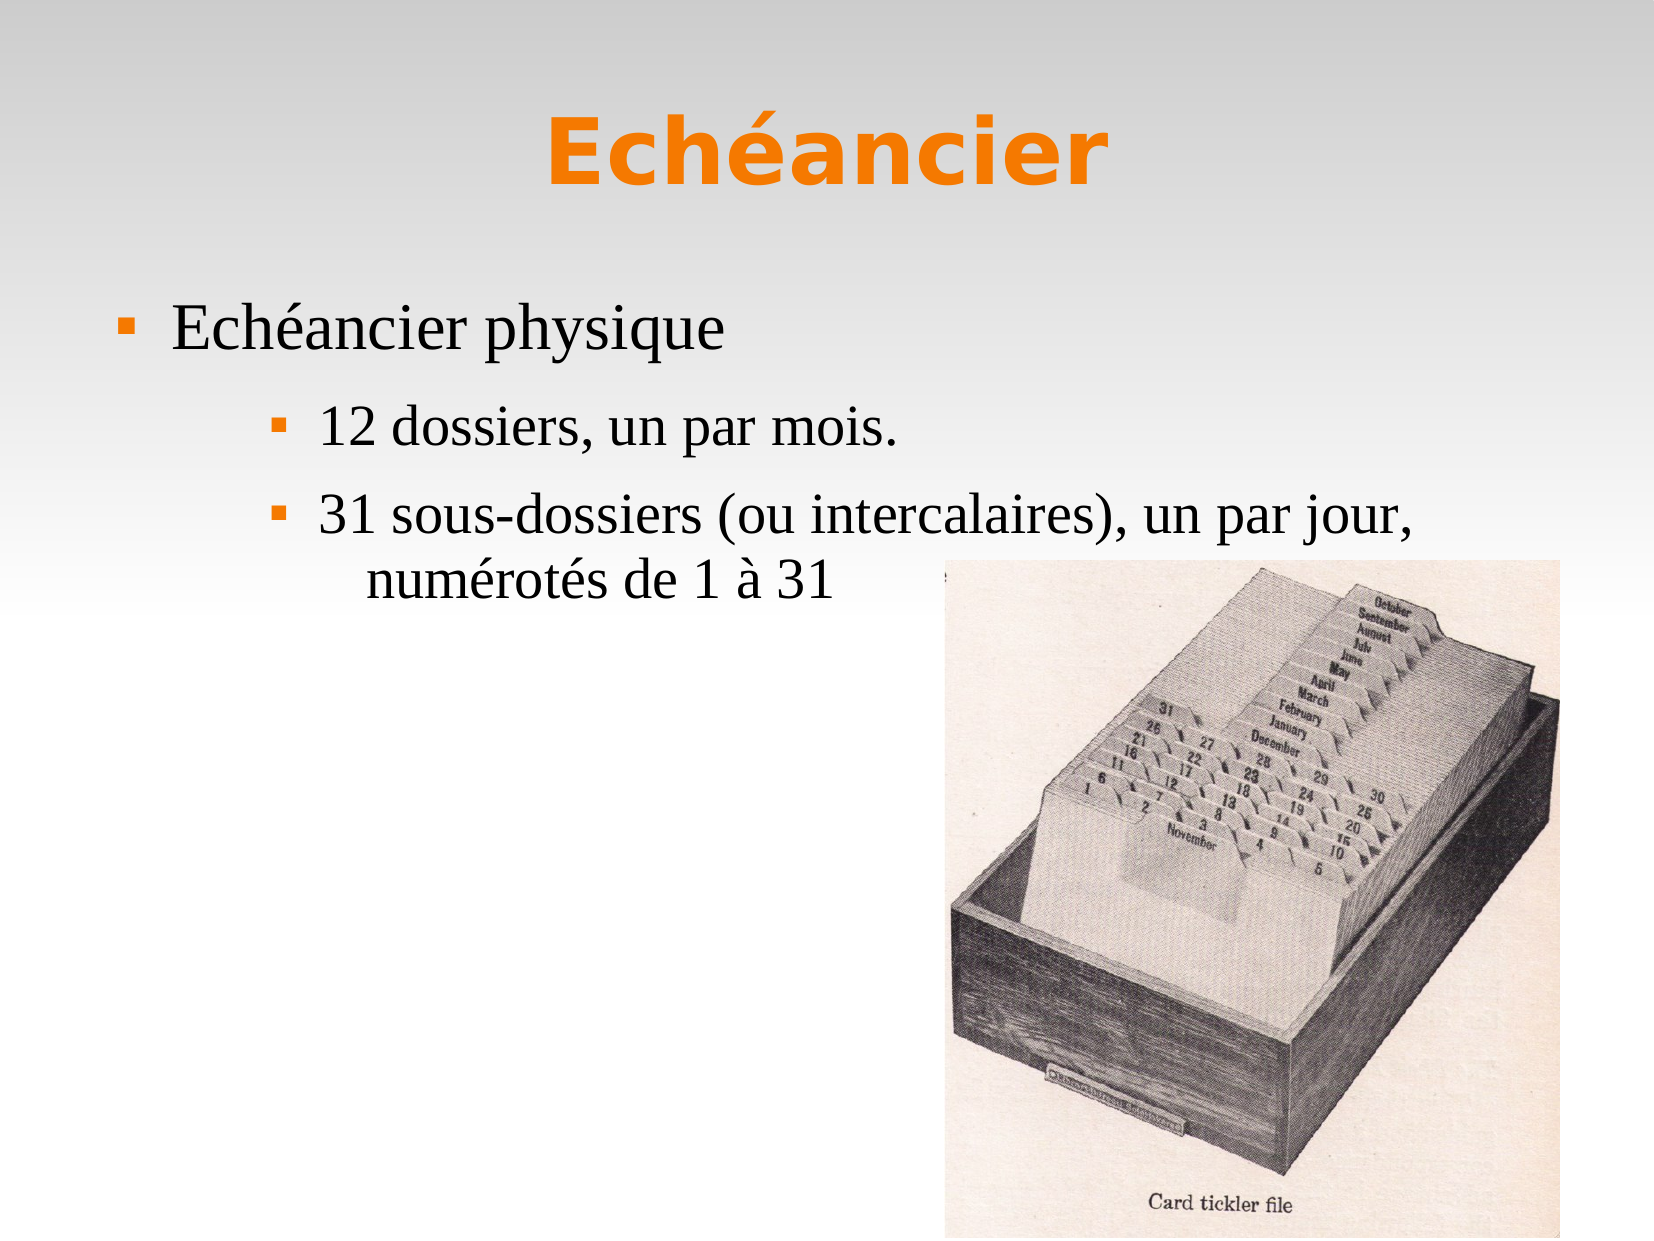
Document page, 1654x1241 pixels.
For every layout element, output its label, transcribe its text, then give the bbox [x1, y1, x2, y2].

title Echéancier [82, 56, 1571, 250]
list Echéancier physique 12 dossiers, un par mois. 31 sous-dossiers (ou intercalaires), un par jour, numérotés de 1 à 31 [82, 290, 1571, 1094]
picture [944, 560, 1560, 1238]
